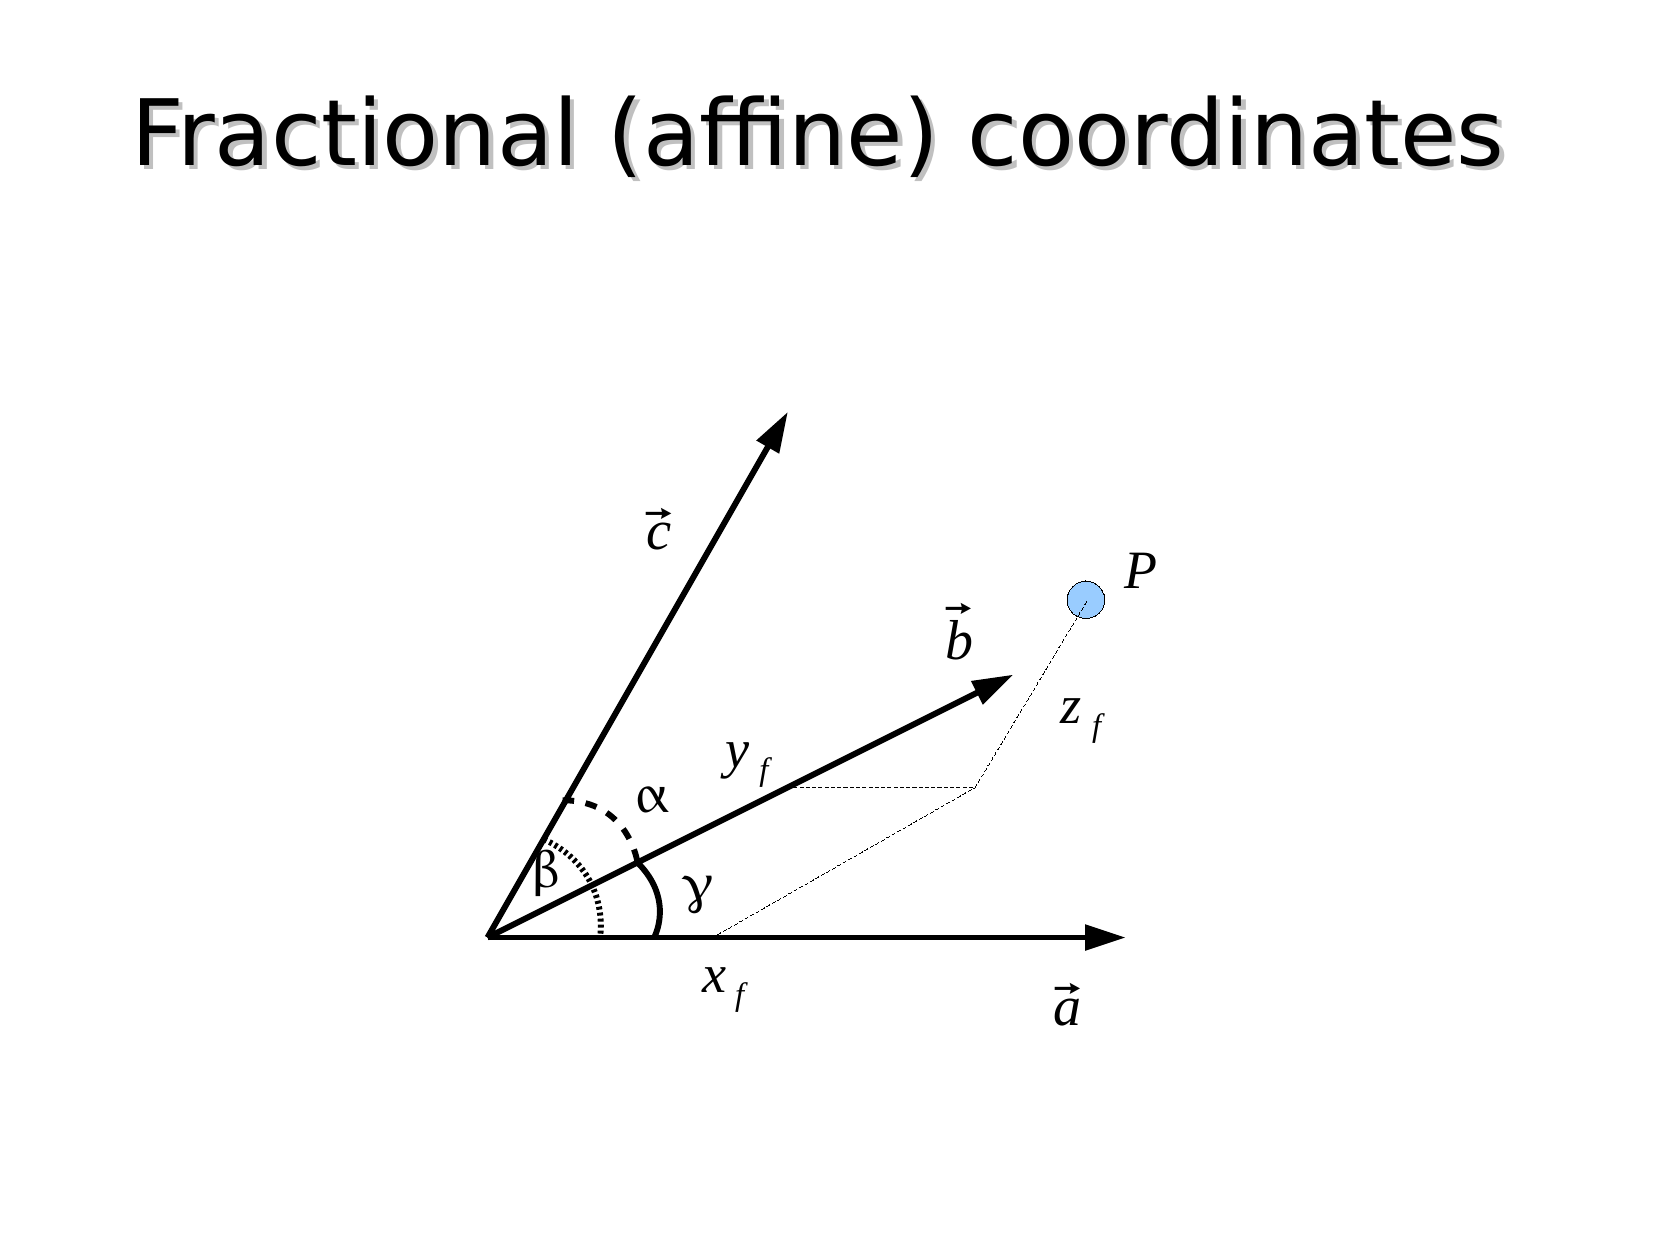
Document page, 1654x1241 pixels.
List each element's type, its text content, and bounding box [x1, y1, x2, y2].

chart [712, 719, 775, 788]
chart [675, 852, 723, 916]
chart [691, 944, 751, 1013]
chart [1046, 975, 1088, 1038]
chart [629, 762, 676, 826]
text_box [1067, 580, 1105, 619]
chart [637, 500, 679, 563]
chart [937, 600, 980, 672]
chart [525, 837, 570, 901]
chart [1050, 675, 1107, 744]
chart [1113, 540, 1163, 601]
title Fractional (affine) coordinates [75, 26, 1564, 241]
